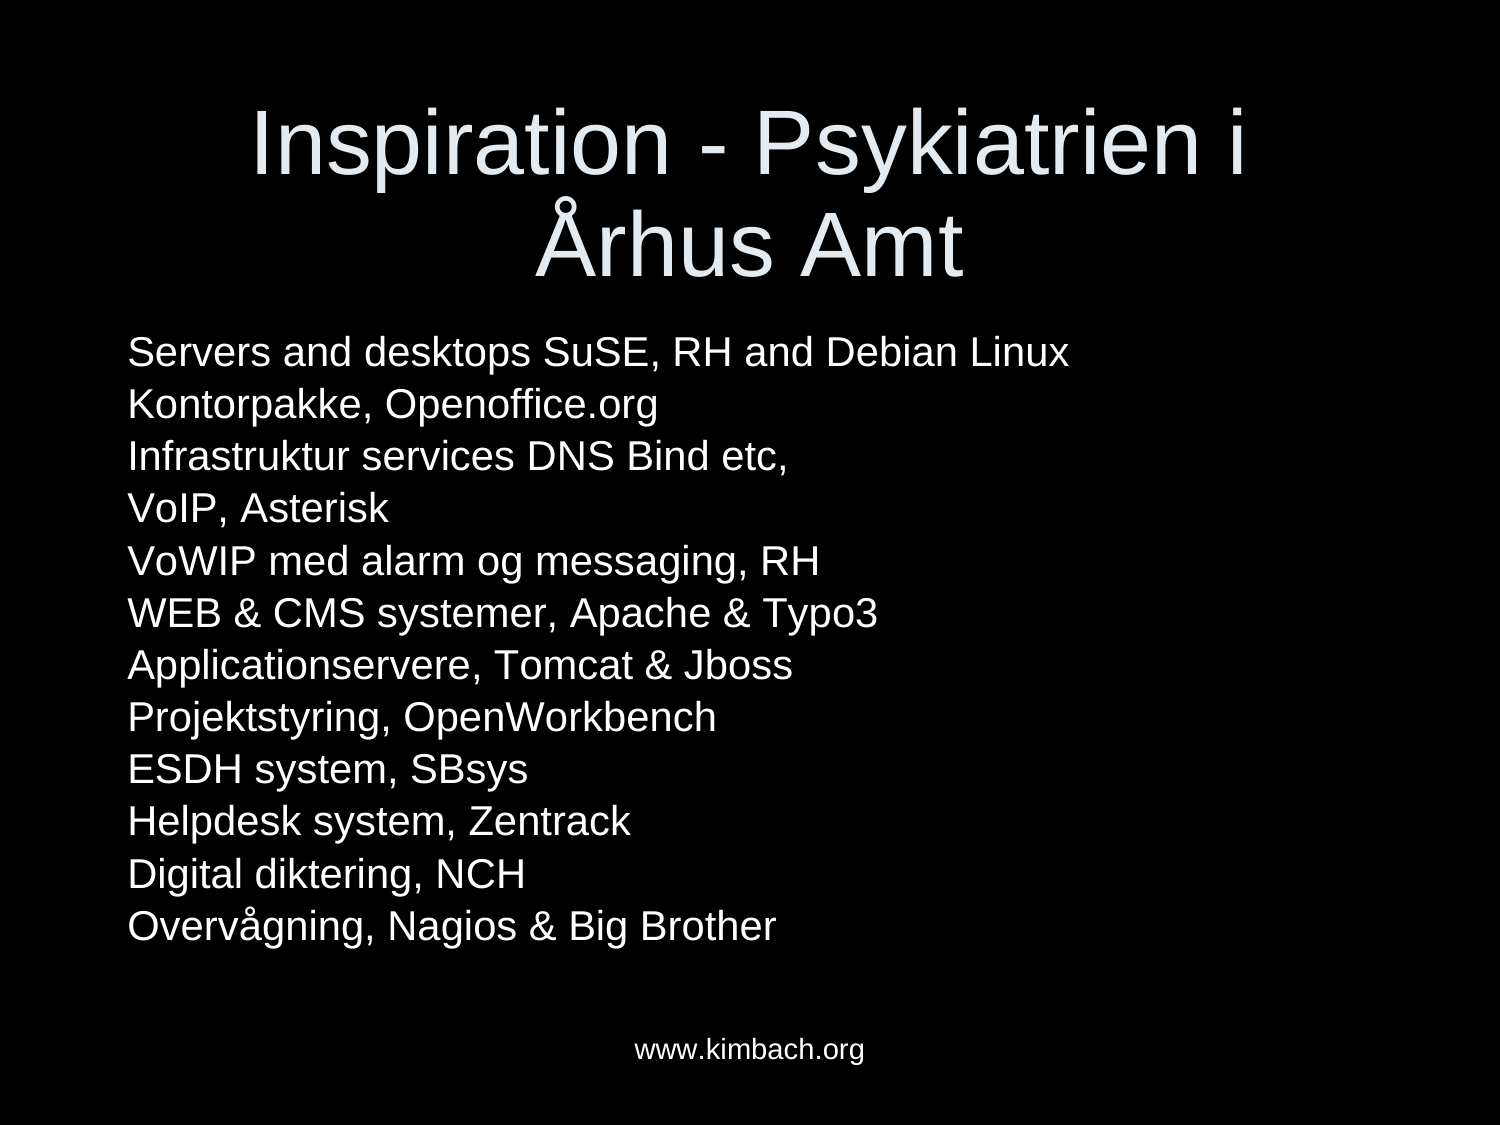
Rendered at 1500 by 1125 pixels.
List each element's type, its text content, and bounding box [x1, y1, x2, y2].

list Servers and desktops SuSE, RH and Debian Linux Kontorpakke, Openoffice.org Infrastruktur services DNS Bind etc, VoIP, Asterisk VoWIP med alarm og messaging, RH WEB & CMS systemer, Apache & Typo3 Applicationservere, Tomcat & Jboss Projektstyring, OpenWorkbench ESDH system, SBsys Helpdesk system, Zentrack Digital diktering, NCH Overvågning, Nagios & Big Brother [112, 324, 1388, 1001]
title Inspiration - Psykiatrien i Århus Amt [112, 76, 1388, 312]
